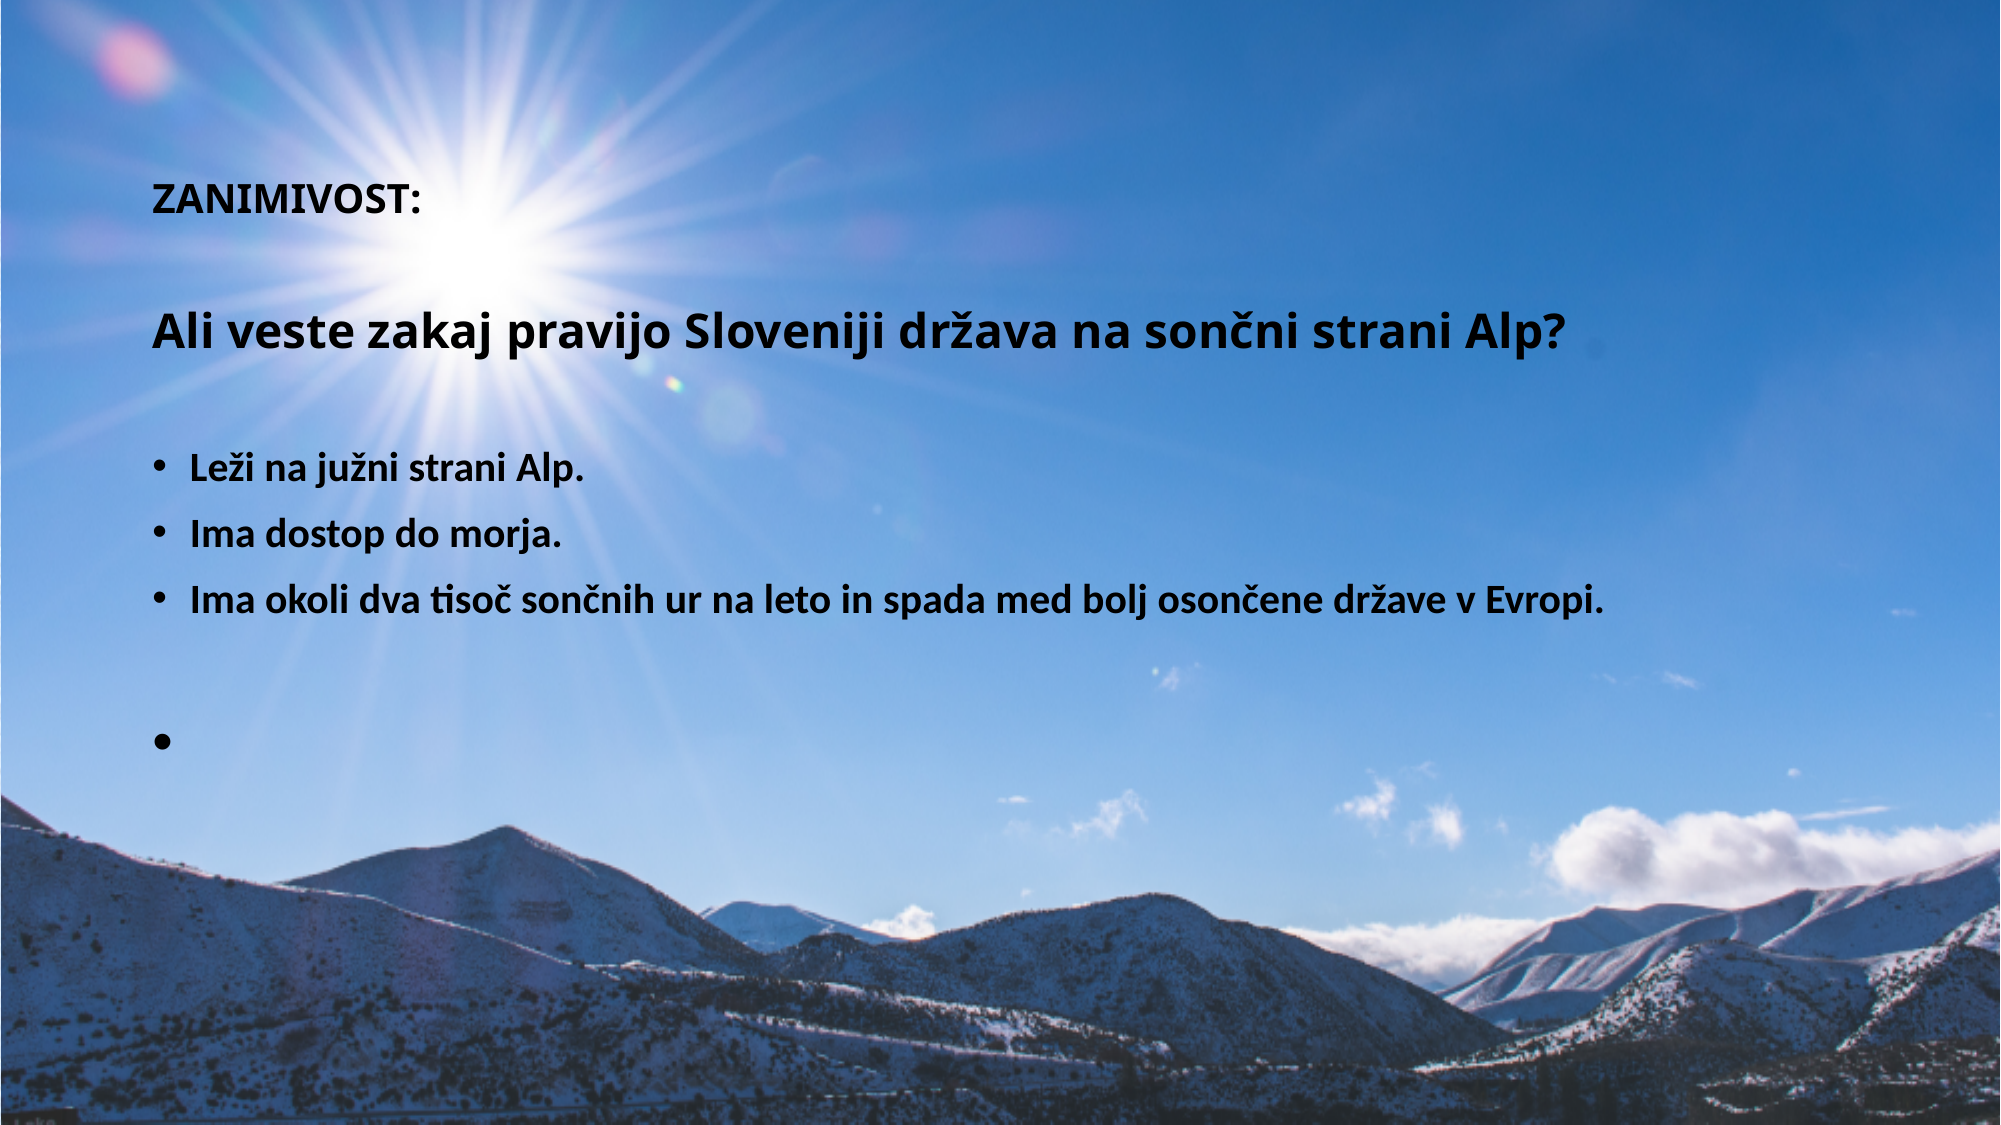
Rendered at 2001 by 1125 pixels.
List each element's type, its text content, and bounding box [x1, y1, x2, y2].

list Ali veste zakaj pravijo Sloveniji država na sončni strani Alp? Leži na južni strani Alp. Ima dostop do morja. Ima okoli dva tisoč sončnih ur na leto in spada med bolj osončene države v Evropi. [137, 299, 1863, 660]
picture [1, 0, 2000, 1125]
title ZANIMIVOST: [137, 126, 1863, 284]
